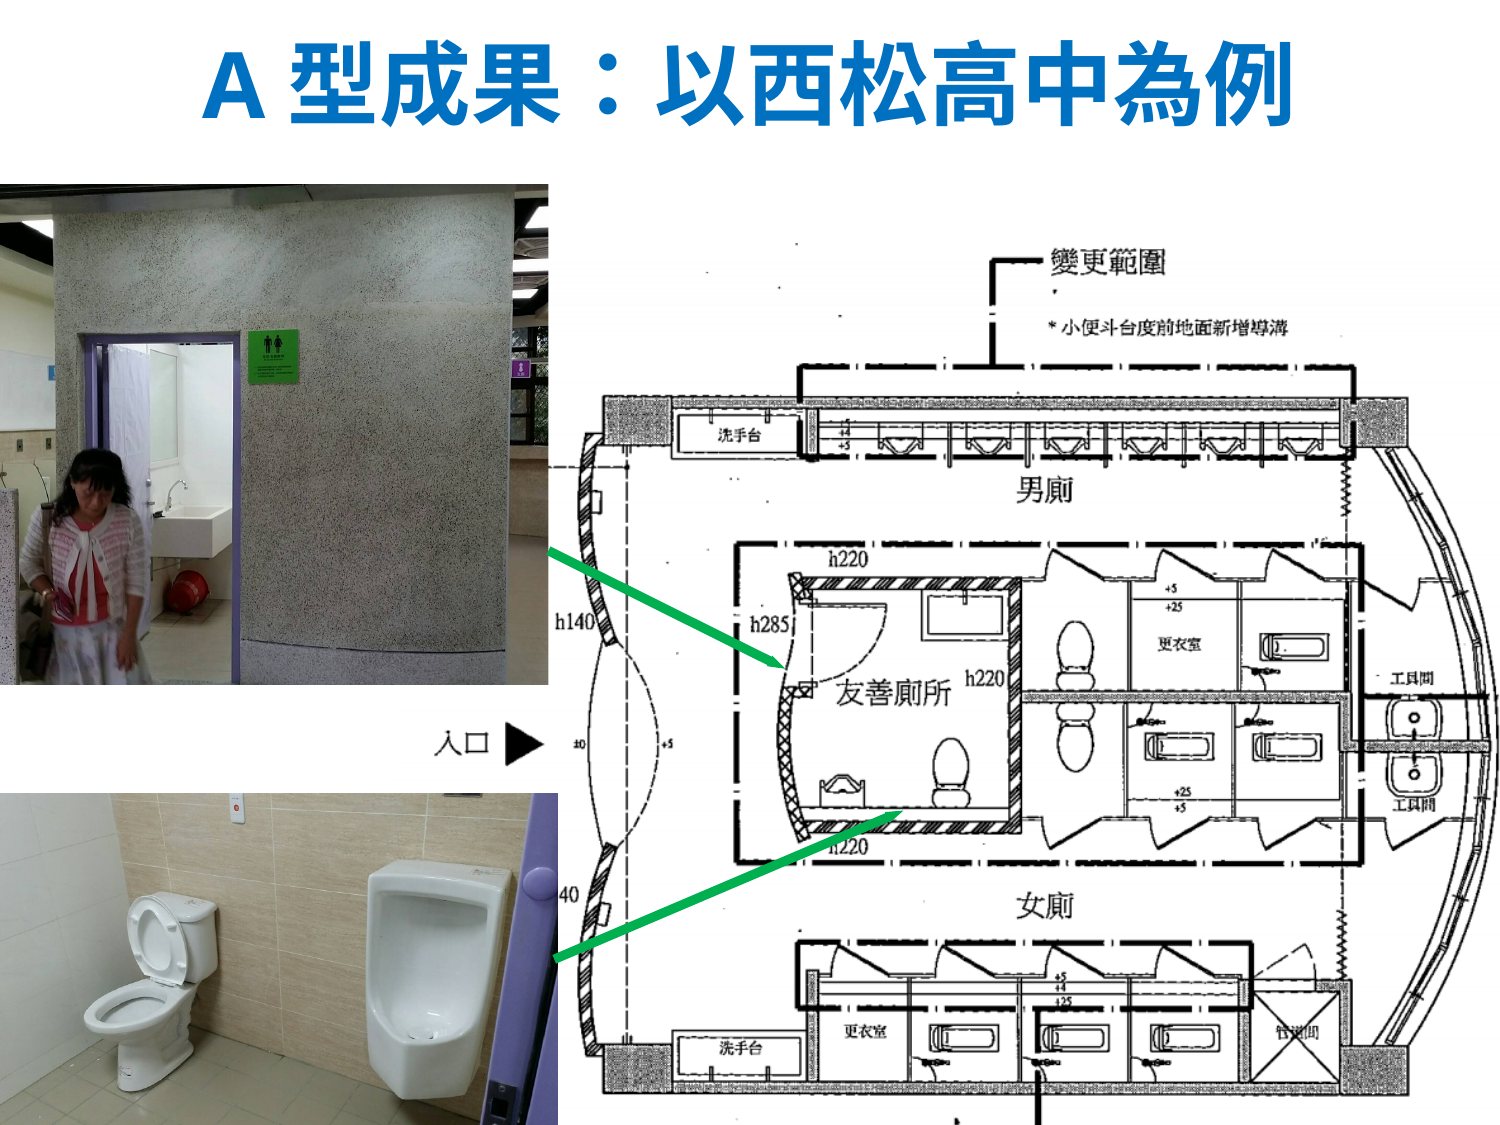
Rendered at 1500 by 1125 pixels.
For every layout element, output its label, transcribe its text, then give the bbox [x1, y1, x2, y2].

picture [0, 184, 1500, 1125]
text_box A型成果：以西松高中為例 [75, 19, 1426, 148]
